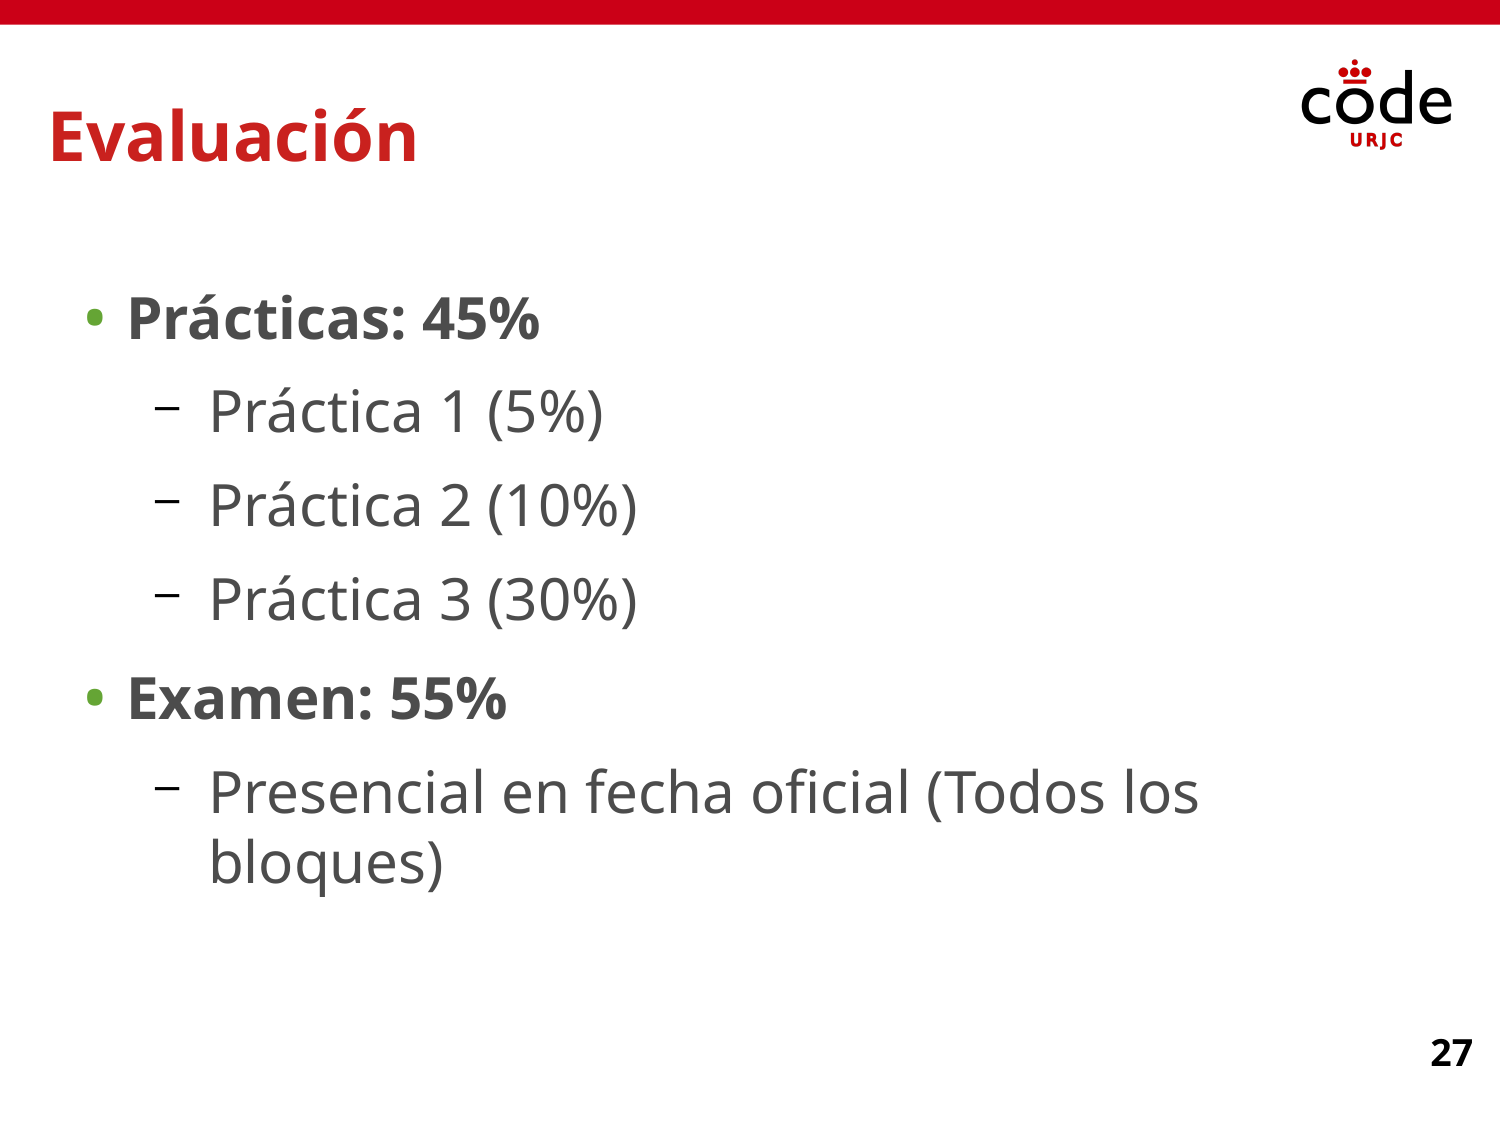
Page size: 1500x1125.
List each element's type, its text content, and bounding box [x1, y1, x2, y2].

list Prácticas: 45% Práctica 1 (5%) Práctica 2 (10%) Práctica 3 (30%) Examen: 55% Presencial en fecha oficial (Todos los bloques) [51, 259, 1436, 1013]
title Evaluación [32, 79, 1383, 189]
picture [1284, 50, 1468, 161]
